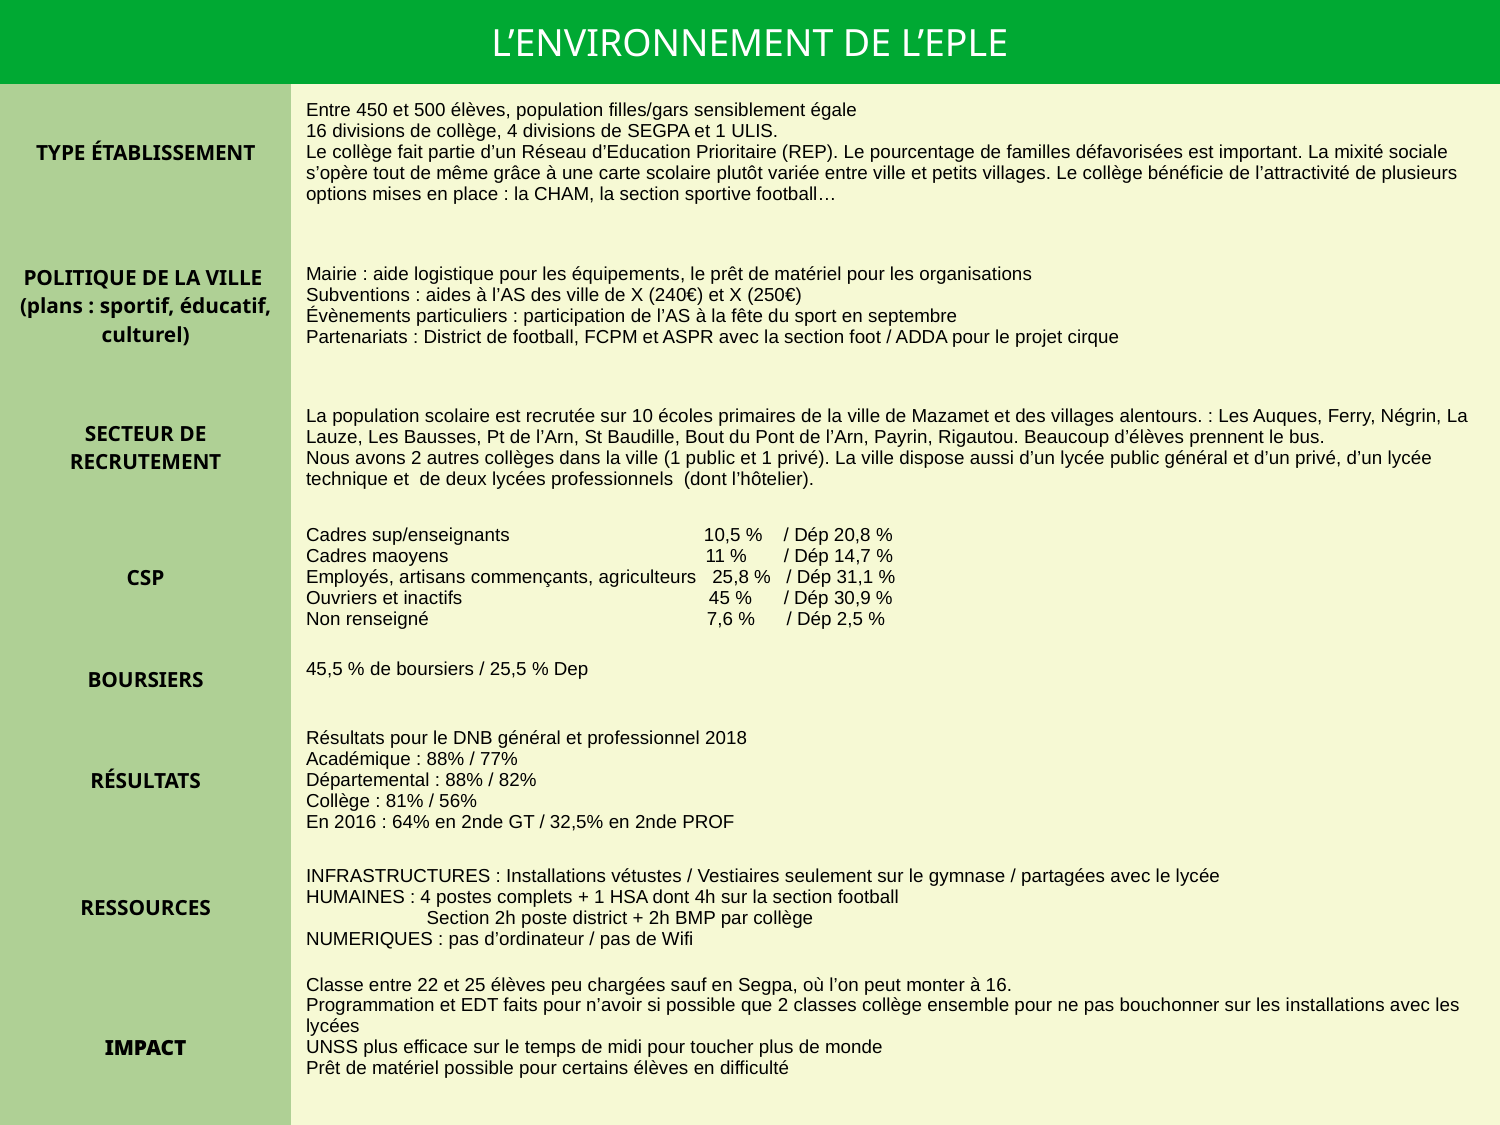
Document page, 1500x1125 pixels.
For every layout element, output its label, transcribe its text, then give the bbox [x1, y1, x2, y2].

table_cell RESSOURCES [0, 851, 291, 963]
table_cell Entre 450 et 500 élèves, population filles/gars sensiblement égale 16 divisions de collège, 4 divisions de SEGPA et 1 ULIS. Le collège fait partie d’un Réseau d’Education Prioritaire (REP). Le pourcentage de familles défavorisées est important. La mixité sociale s’opère tout de même grâce à une carte scolaire plutôt variée entre ville et petits villages. Le collège bénéficie de l’attractivité de plusieurs options mises en place : la CHAM, la section sportive football… [291, 84, 1500, 220]
table_cell 45,5 % de boursiers / 25,5 % Dep [291, 650, 1500, 709]
table_cell SECTEUR DE RECRUTEMENT [0, 391, 291, 503]
table_cell La population scolaire est recrutée sur 10 écoles primaires de la ville de Mazamet et des villages alentours. : Les Auques, Ferry, Négrin, La Lauze, Les Bausses, Pt de l’Arn, St Baudille, Bout du Pont de l’Arn, Payrin, Rigautou. Beaucoup d’élèves prennent le bus. Nous avons 2 autres collèges dans la ville (1 public et 1 privé). La ville dispose aussi d’un lycée public général et d’un privé, d’un lycée technique et de deux lycées professionnels (dont l’hôtelier). [291, 391, 1500, 503]
table_cell Cadres sup/enseignants 10,5 % / Dép 20,8 % Cadres maoyens 11 % / Dép 14,7 % Employés, artisans commençants, agriculteurs 25,8 % / Dép 31,1 % Ouvriers et inactifs 45 % / Dép 30,9 % Non renseigné 7,6 % / Dép 2,5 % [291, 503, 1500, 650]
table_cell RÉSULTATS [0, 709, 291, 851]
table_cell TYPE ÉTABLISSEMENT [0, 84, 291, 220]
table_cell BOURSIERS [0, 650, 291, 709]
table_cell Classe entre 22 et 25 élèves peu chargées sauf en Segpa, où l’on peut monter à 16. Programmation et EDT faits pour n’avoir si possible que 2 classes collège ensemble pour ne pas bouchonner sur les installations avec les lycées UNSS plus efficace sur le temps de midi pour toucher plus de monde Prêt de matériel possible pour certains élèves en difficulté [291, 963, 1500, 1125]
table_cell POLITIQUE DE LA VILLE (plans : sportif, éducatif, culturel) [0, 220, 291, 391]
table_cell IMPACT [0, 963, 291, 1125]
table_cell Mairie : aide logistique pour les équipements, le prêt de matériel pour les organisations Subventions : aides à l’AS des ville de X (240€) et X (250€) Évènements particuliers : participation de l’AS à la fête du sport en septembre Partenariats : District de football, FCPM et ASPR avec la section foot / ADDA pour le projet cirque [291, 220, 1500, 391]
table_cell Résultats pour le DNB général et professionnel 2018 Académique : 88% / 77% Départemental : 88% / 82% Collège : 81% / 56% En 2016 : 64% en 2nde GT / 32,5% en 2nde PROF [291, 709, 1500, 851]
table_header L’ENVIRONNEMENT DE L’EPLE [0, 0, 1500, 84]
table_cell INFRASTRUCTURES : Installations vétustes / Vestiaires seulement sur le gymnase / partagées avec le lycée HUMAINES : 4 postes complets + 1 HSA dont 4h sur la section football Section 2h poste district + 2h BMP par collège NUMERIQUES : pas d’ordinateur / pas de Wifi [291, 851, 1500, 963]
table_cell CSP [0, 503, 291, 650]
